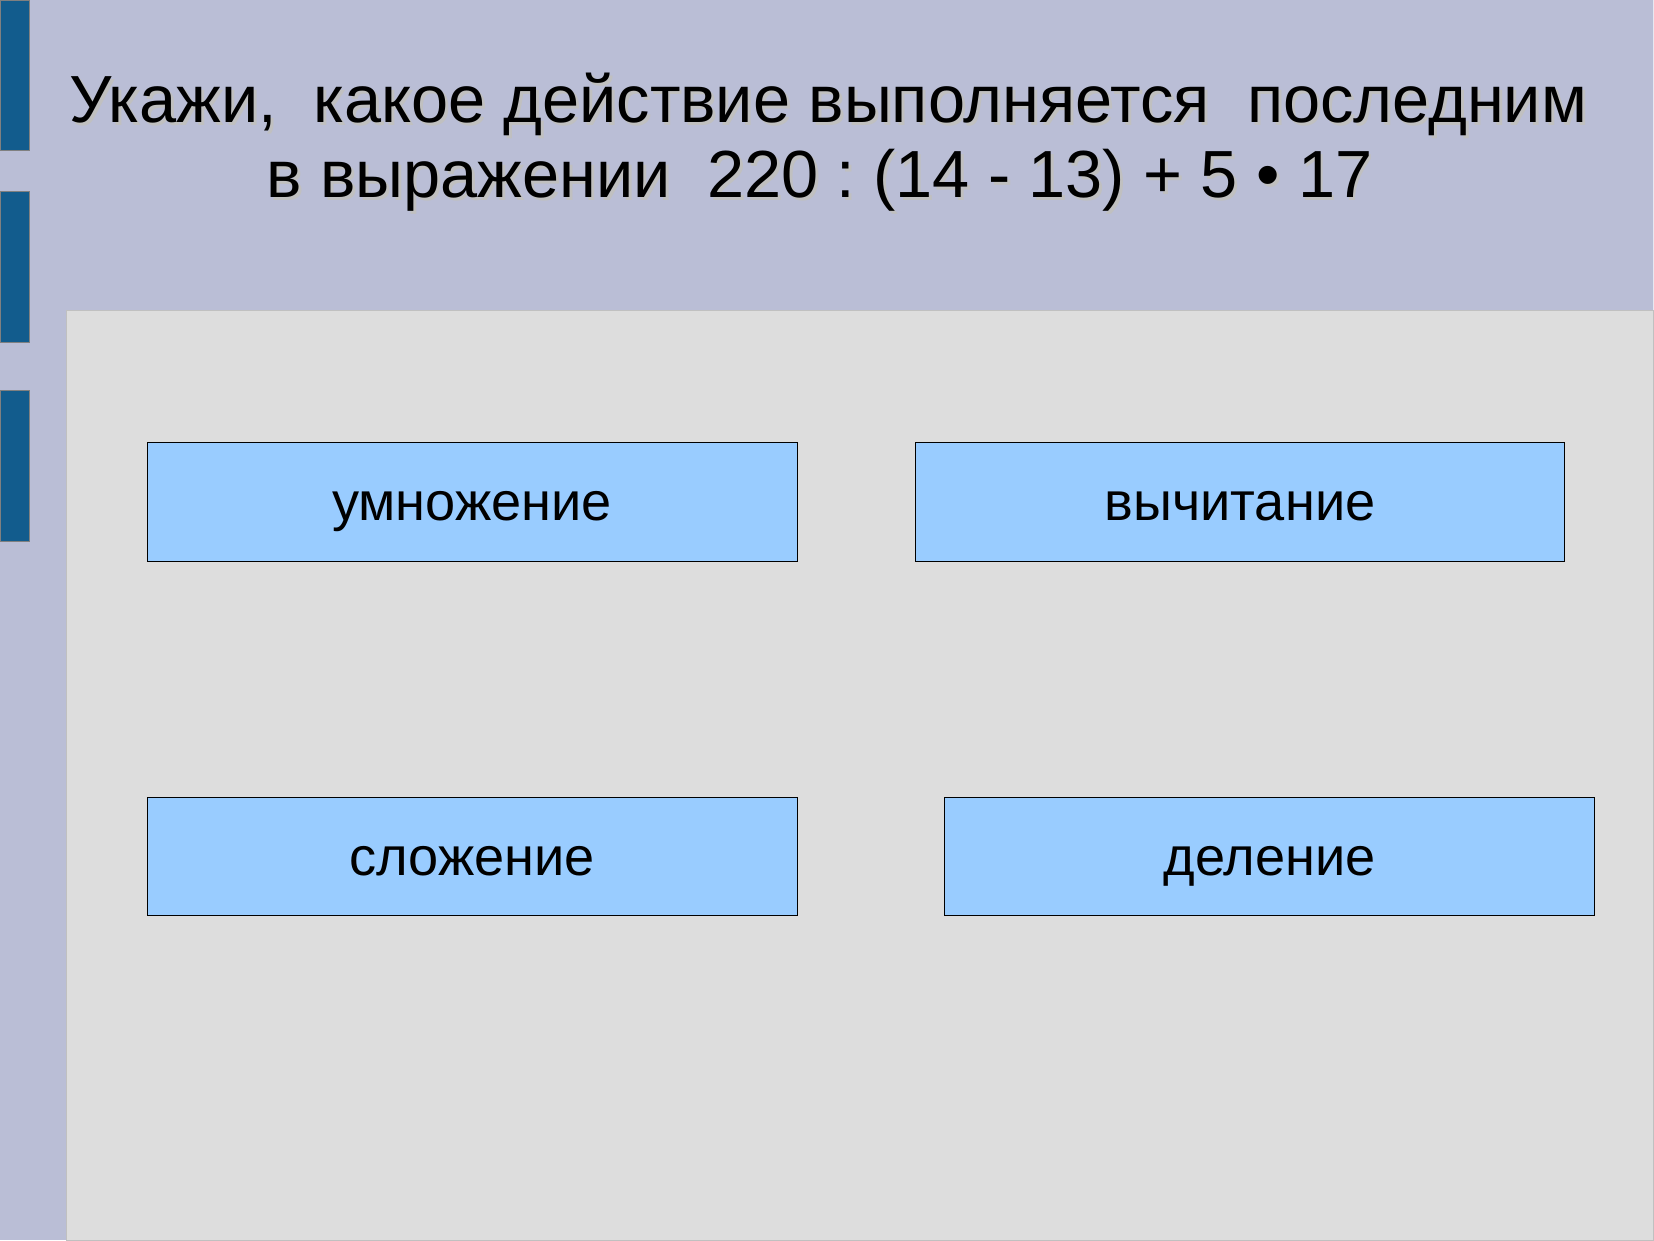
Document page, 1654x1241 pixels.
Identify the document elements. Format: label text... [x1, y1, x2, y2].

text_box сложение [147, 797, 798, 916]
text_box Укажи, какое действие выполняется последним в выражении 220 : (14 - 13) + 5 • 17 [34, 55, 1625, 237]
text_box деление [944, 797, 1595, 916]
text_box умножение [147, 442, 798, 562]
text_box вычитание [915, 442, 1565, 562]
